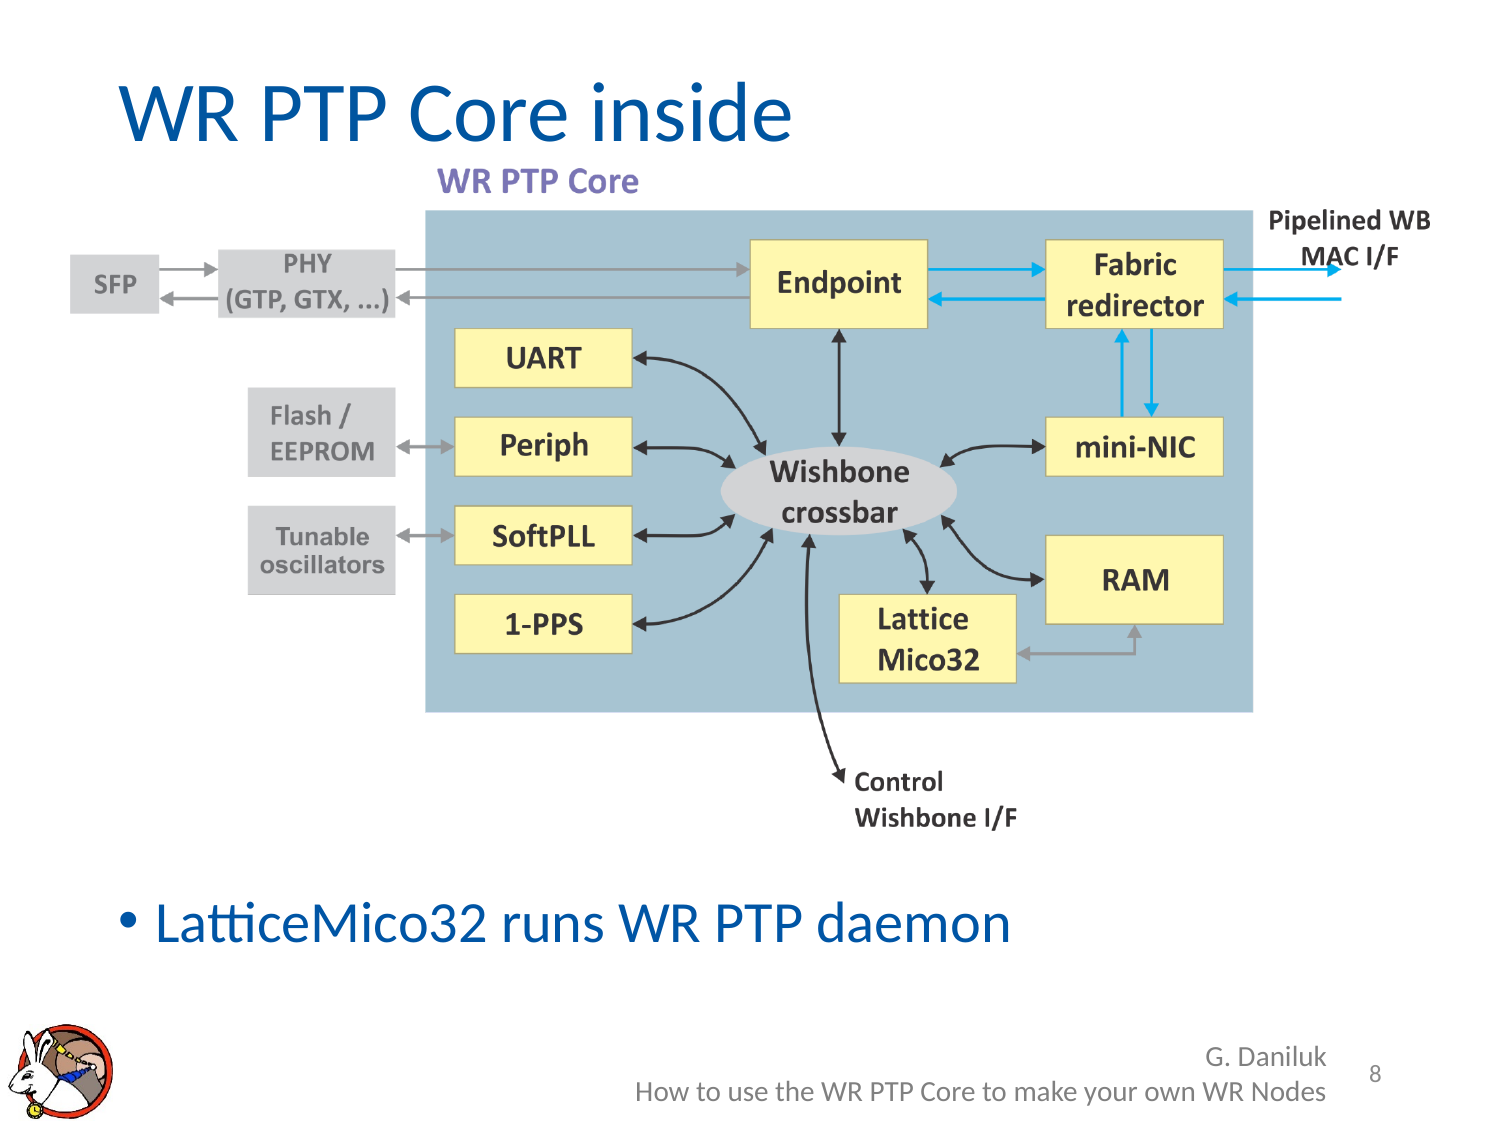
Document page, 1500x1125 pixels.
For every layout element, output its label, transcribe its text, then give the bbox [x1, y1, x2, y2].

slide_number <number> [1342, 1042, 1397, 1103]
picture [7, 1024, 113, 1121]
picture [70, 168, 1430, 831]
title WR PTP Core inside [103, 59, 1397, 168]
list LatticeMico32 runs WR PTP daemon [103, 884, 1397, 970]
text_box G. Daniluk How to use the WR PTP Core to make your own WR Nodes [112, 1029, 1342, 1115]
